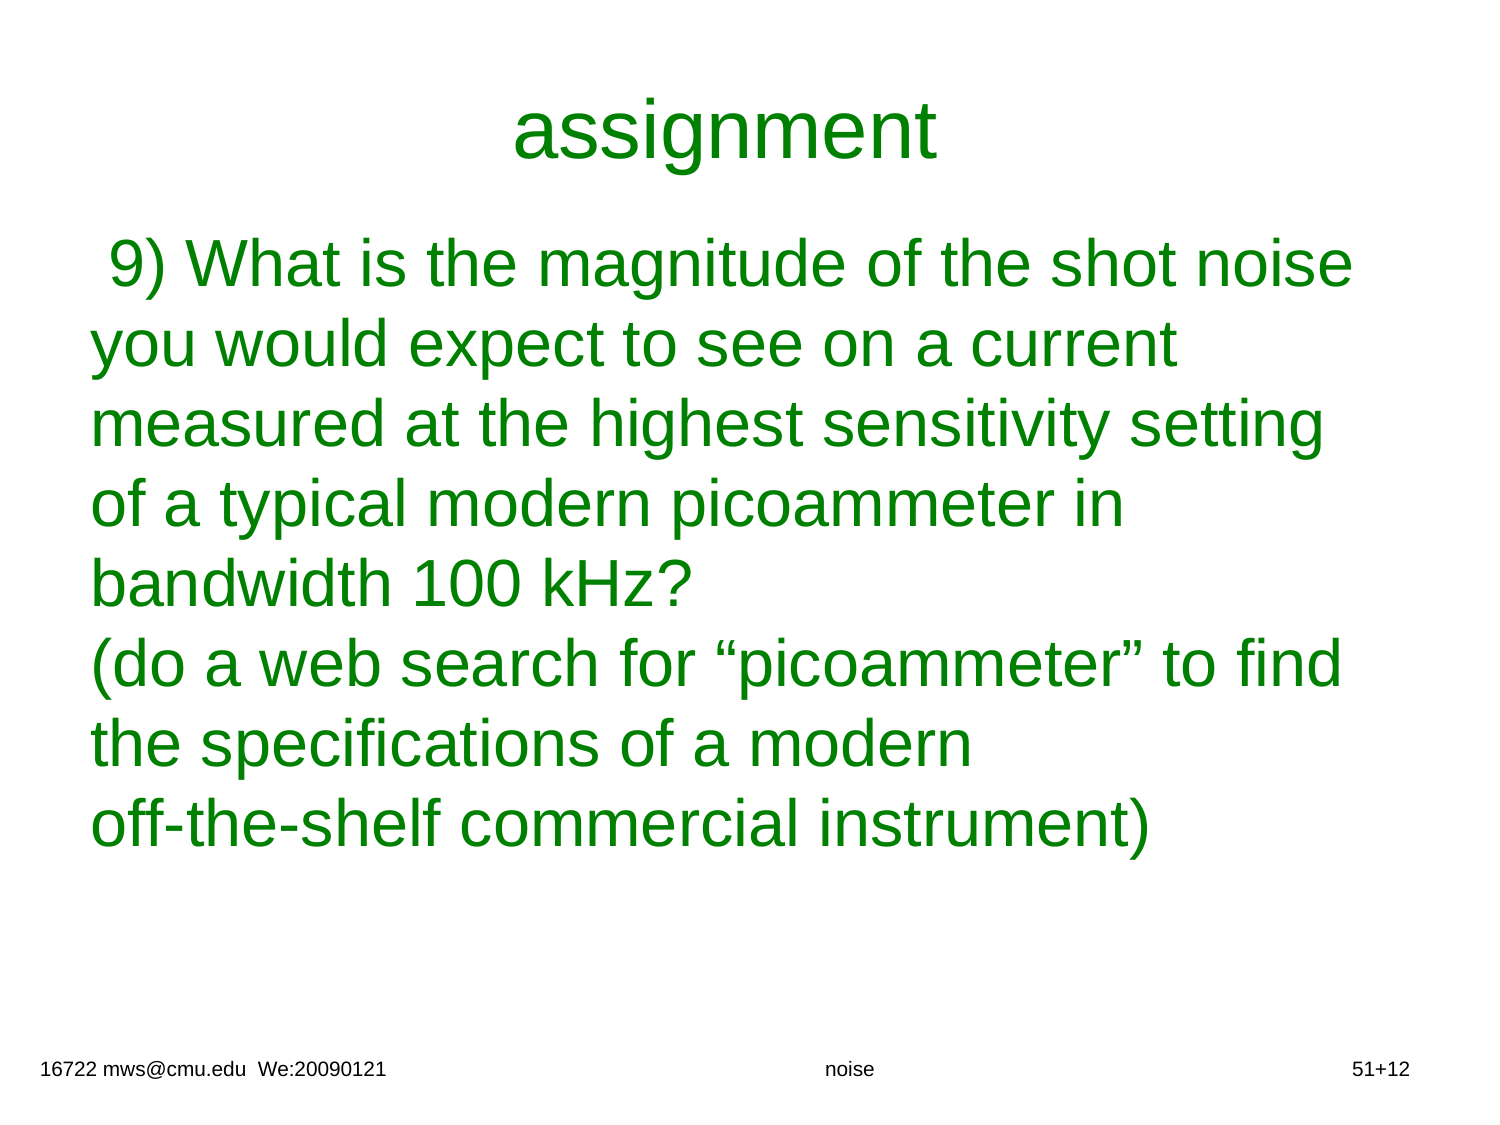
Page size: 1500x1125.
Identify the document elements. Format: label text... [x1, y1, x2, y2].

text_box assignment [87, 67, 1363, 183]
text_box 9) What is the magnitude of the shot noise you would expect to see on a current measured at the highest sensitivity setting of a typical modern picoammeter in bandwidth 100 kHz? (do a web search for “picoammeter” to find the specifications of a modern off-the-shelf commercial instrument) [74, 212, 1375, 901]
